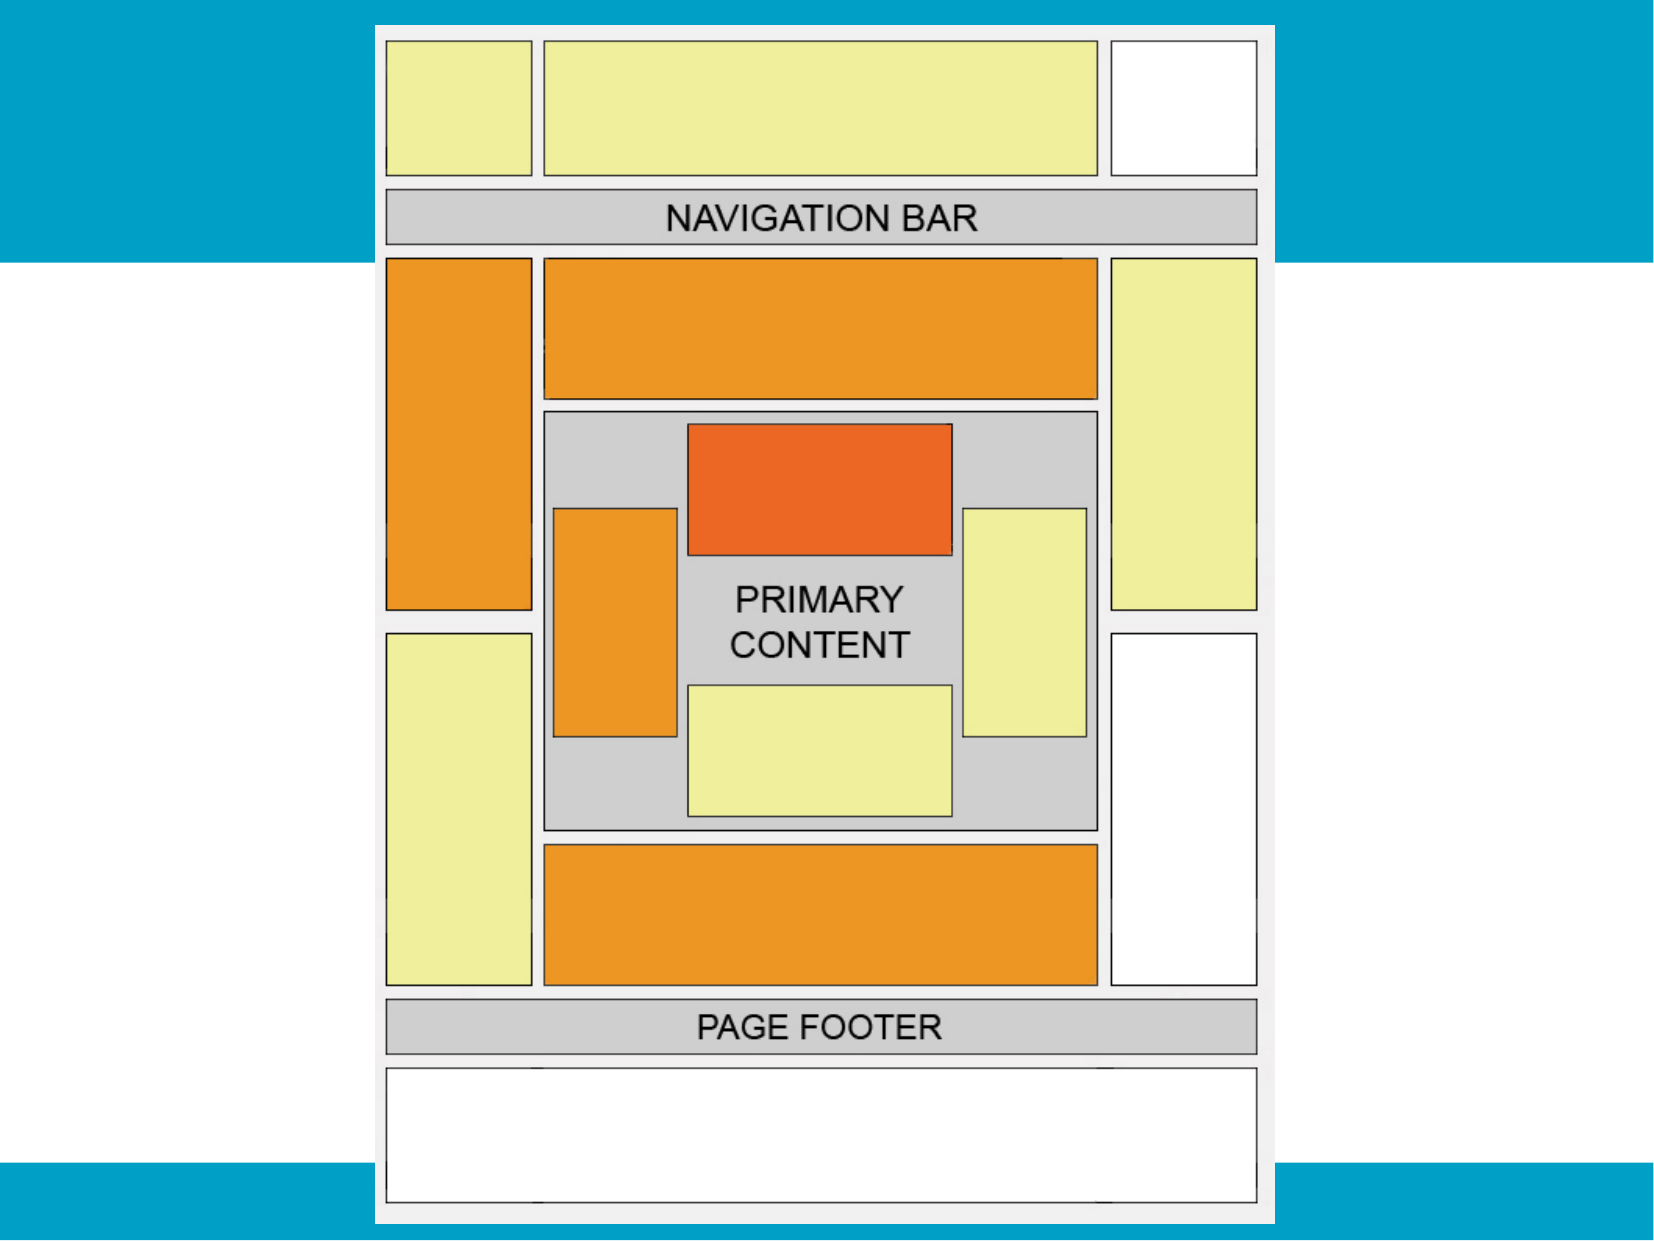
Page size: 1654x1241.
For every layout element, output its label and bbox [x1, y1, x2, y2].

picture [375, 26, 1275, 1223]
